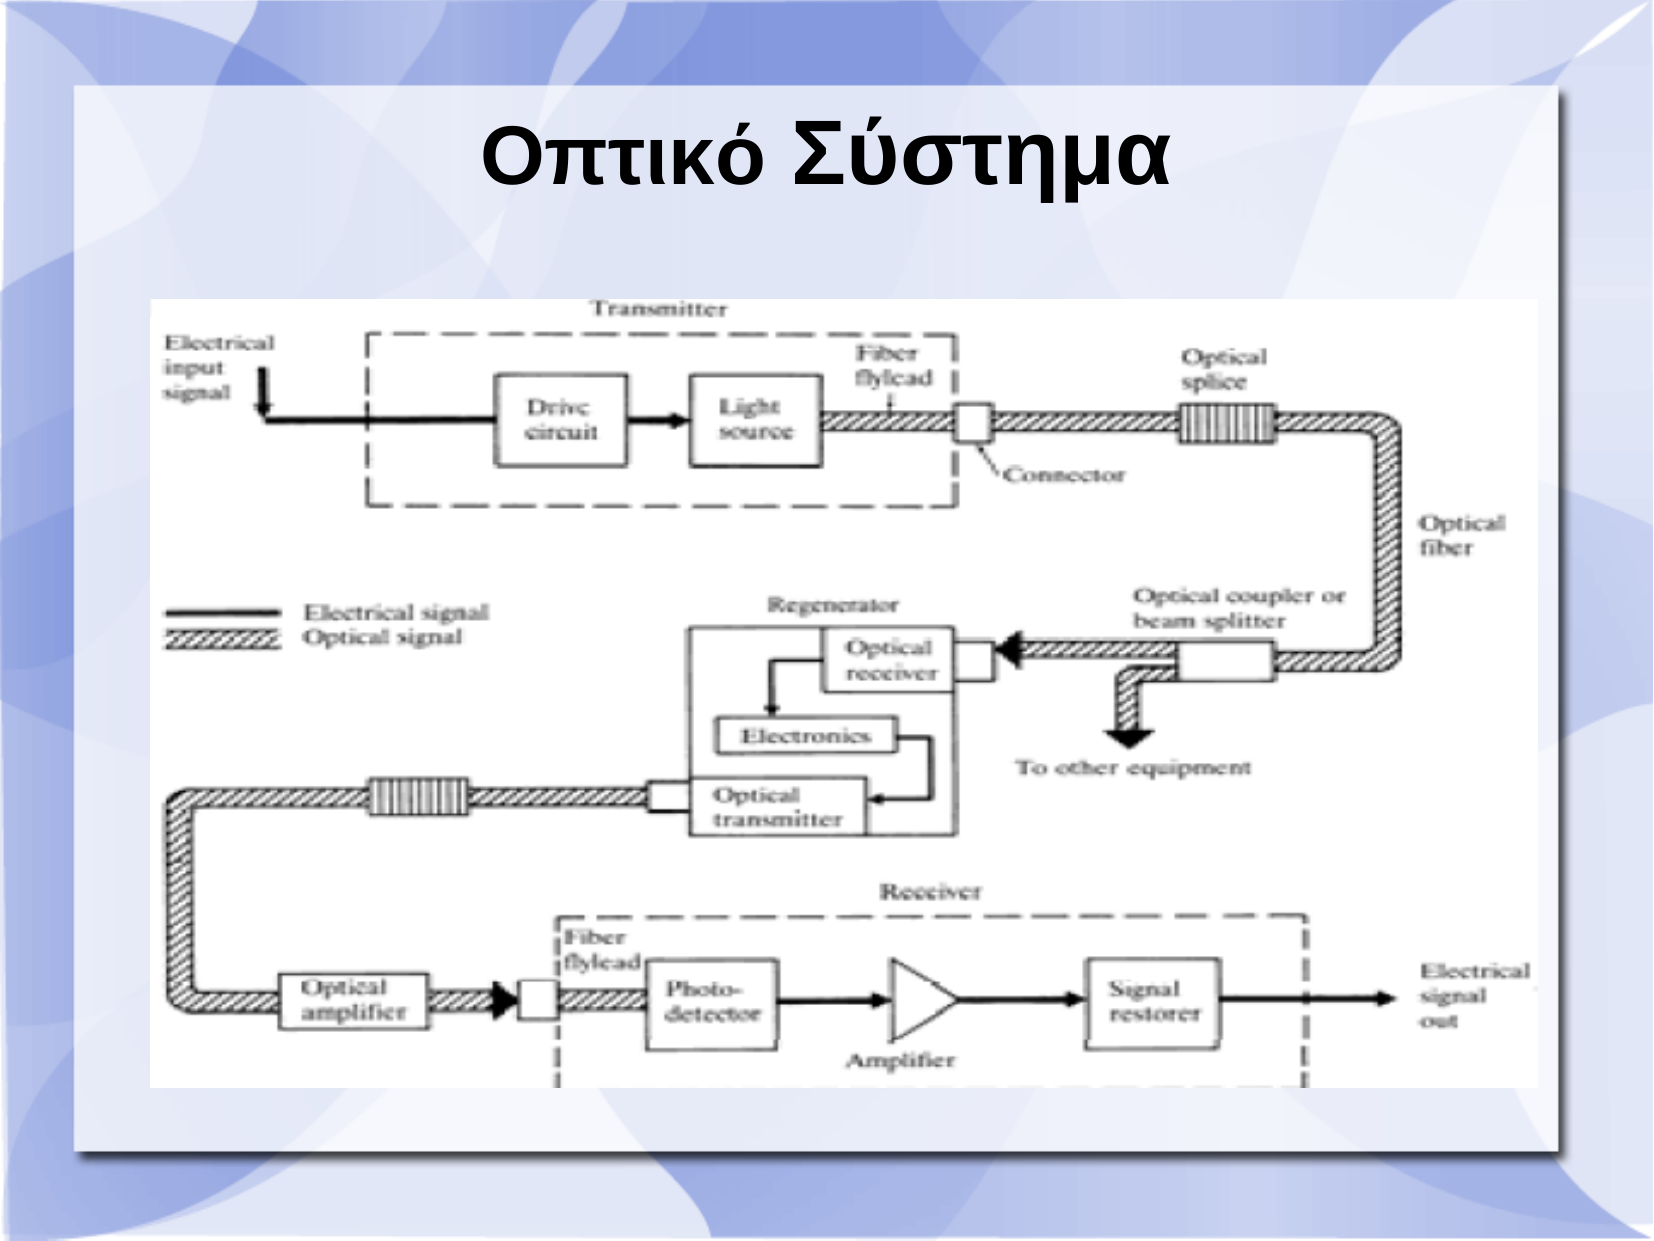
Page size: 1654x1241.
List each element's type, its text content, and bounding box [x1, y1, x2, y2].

picture [0, 0, 1654, 1241]
title Οπτικό Σύστημα [82, 56, 1571, 250]
